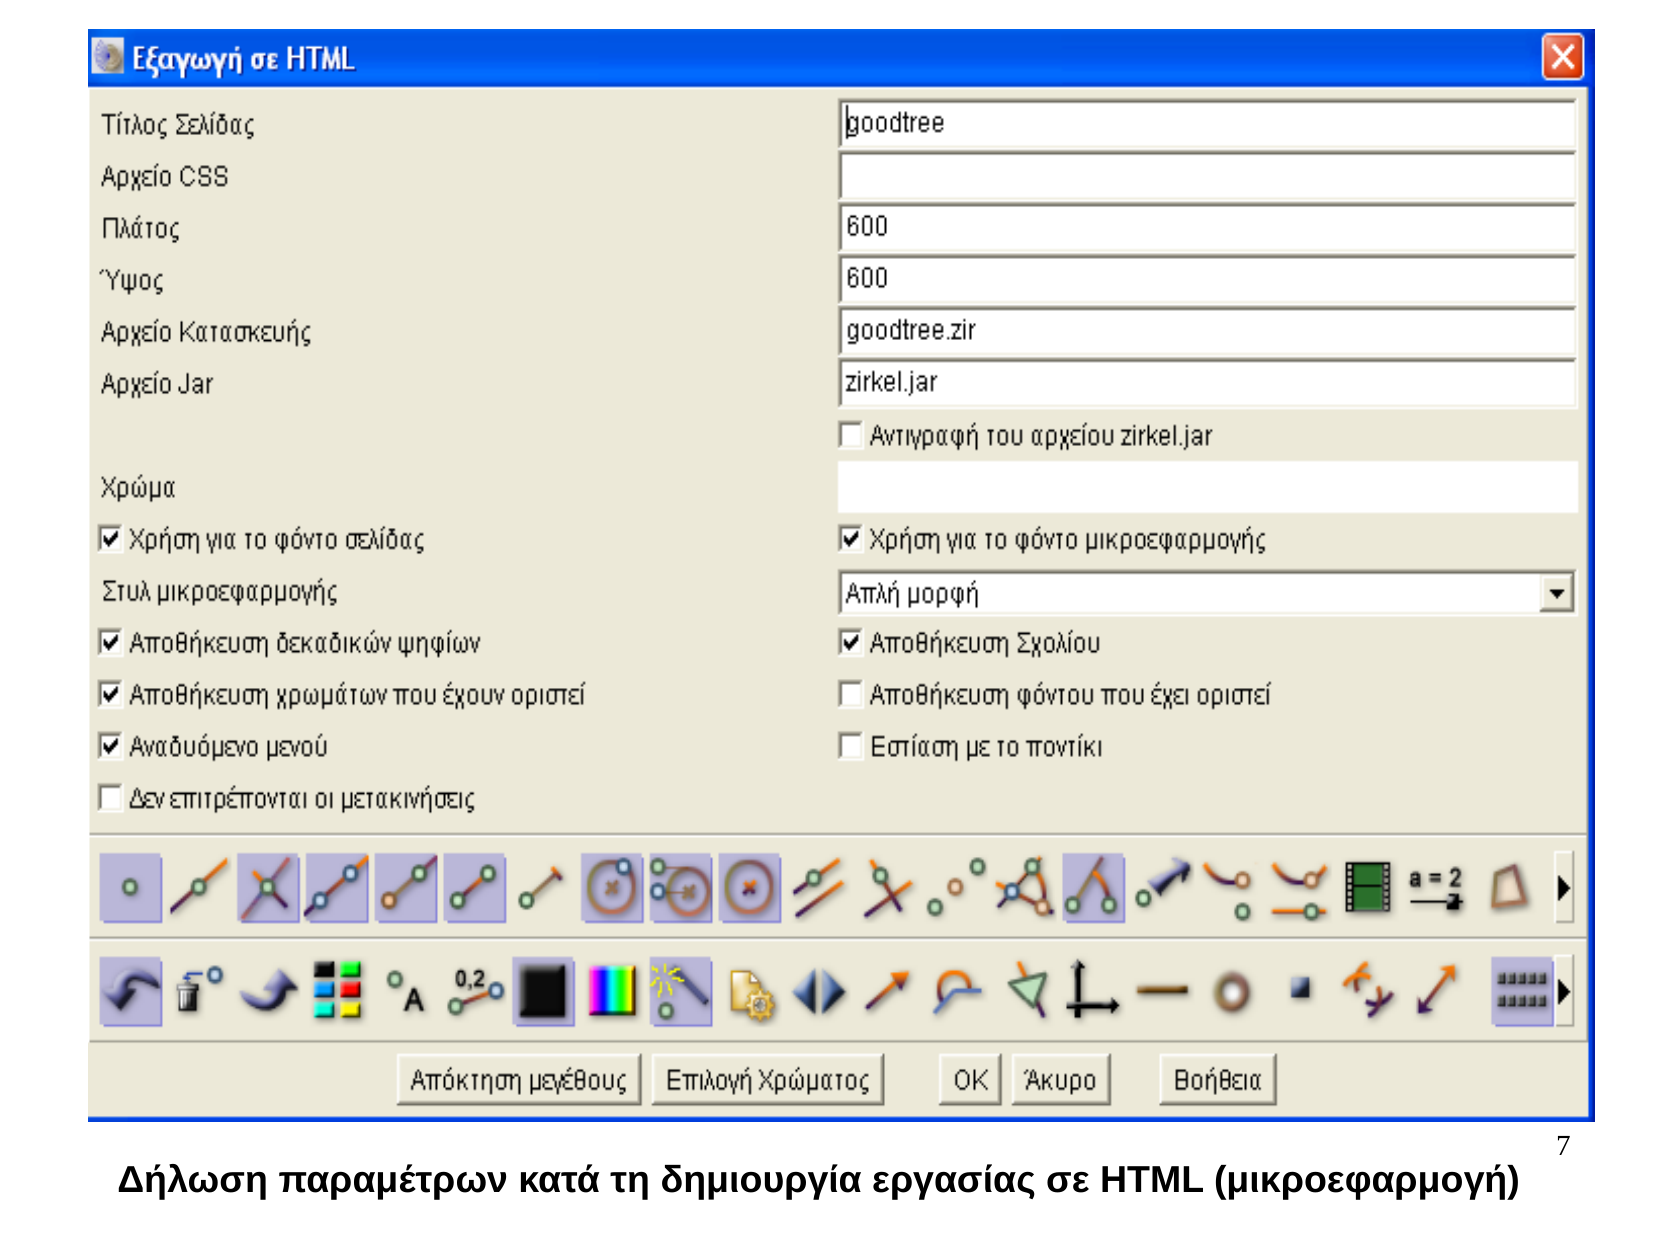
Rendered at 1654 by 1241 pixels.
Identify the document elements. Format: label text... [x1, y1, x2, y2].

text_box Δήλωση παραμέτρων κατά τη δημιουργία εργασίας σε HTML (μικροεφαρμογή) [102, 1151, 1536, 1210]
picture [88, 29, 1595, 1123]
